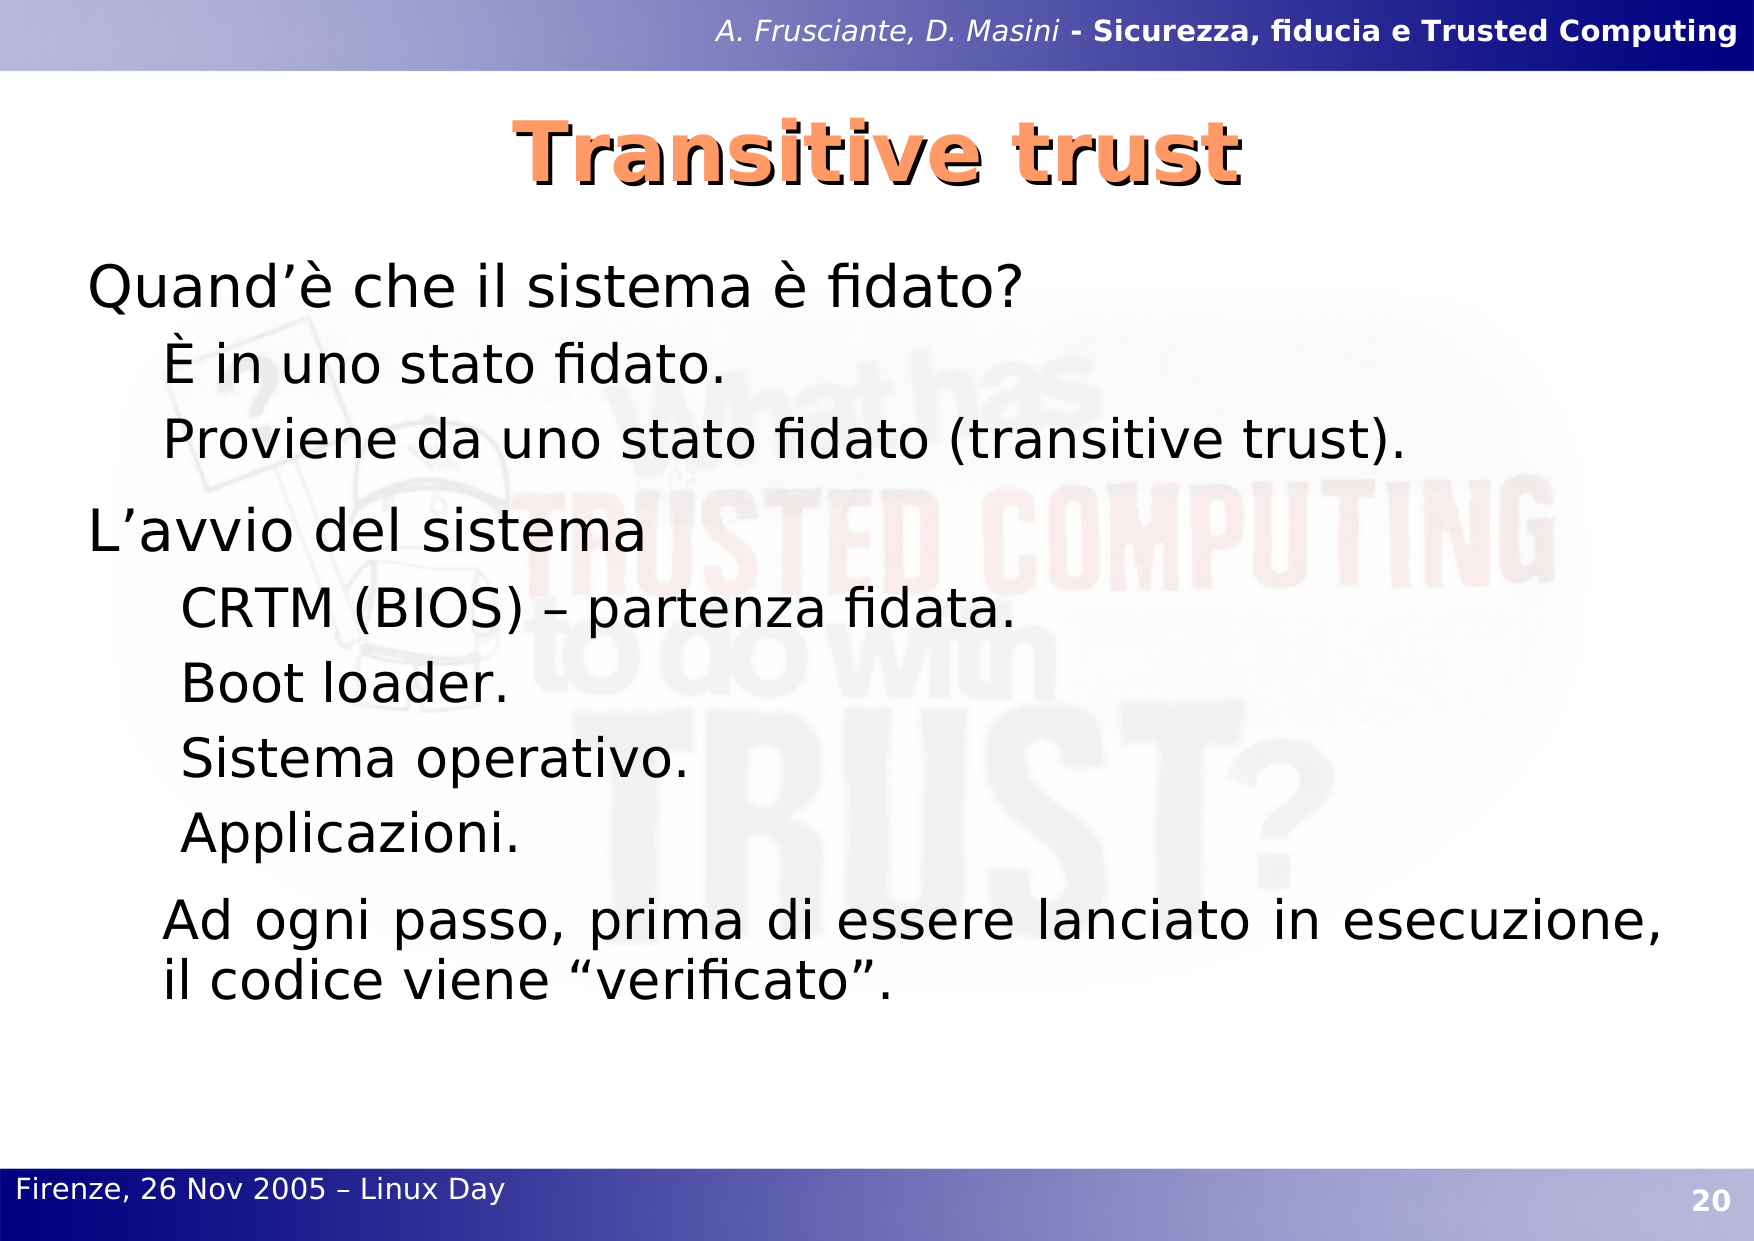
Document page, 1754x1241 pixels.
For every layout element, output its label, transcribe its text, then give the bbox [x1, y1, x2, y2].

text_box Firenze, 26 Nov 2005 – Linux Day [0, 1175, 763, 1234]
text_box A. Frusciante, D. Masini - Sicurezza, fiducia e Trusted Computing [602, 7, 1754, 63]
picture [0, 0, 1754, 1241]
list Quand’è che il sistema è fidato? È in uno stato fidato. Proviene da uno stato fidato (transitive trust). L’avvio del sistema CRTM (BIOS) – partenza fidata. Boot loader. Sistema operativo. Applicazioni. Ad ogni passo, prima di essere lanciato in esecuzione, il codice viene “verificato”. [87, 255, 1667, 1119]
title Transitive trust [87, 49, 1667, 255]
text_box <numero> [1641, 1185, 1732, 1223]
